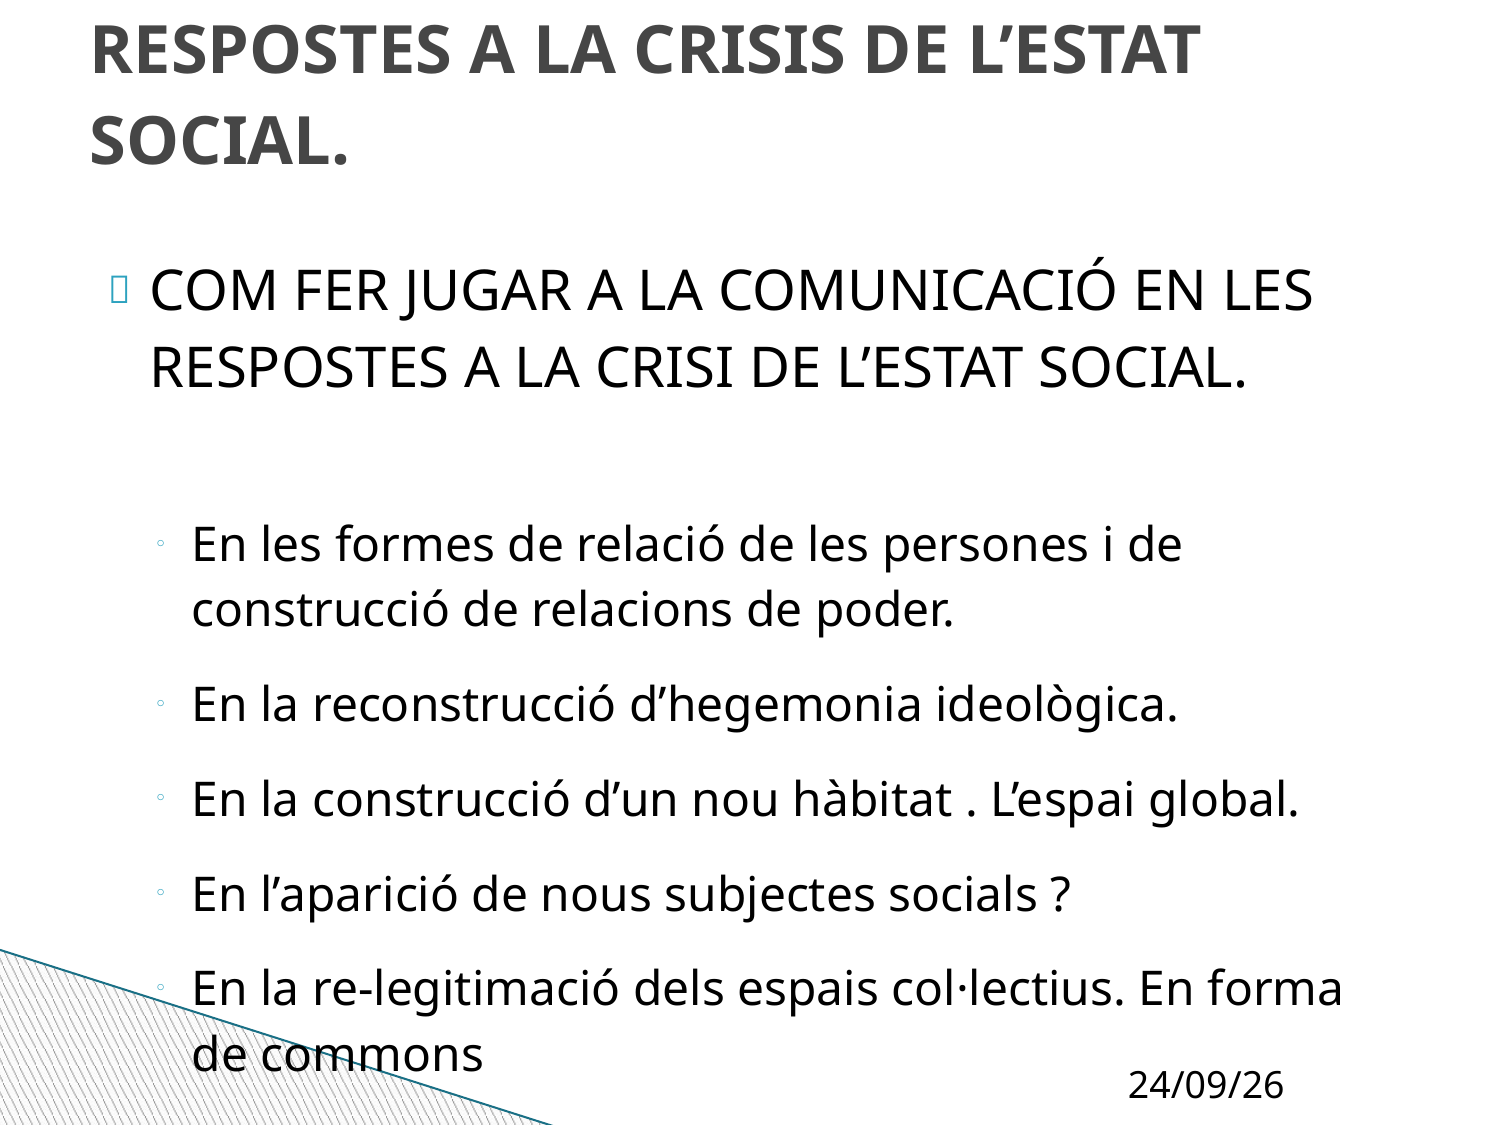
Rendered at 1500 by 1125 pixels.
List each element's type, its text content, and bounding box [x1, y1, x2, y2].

picture [290, 1048, 305, 1068]
list COM FER JUGAR A LA COMUNICACIÓ EN LES RESPOSTES A LA CRISI DE L’ESTAT SOCIAL. En les formes de relació de les persones i de construcció de relacions de poder. En la reconstrucció d’hegemonia ideològica. En la construcció d’un nou hàbitat . L’espai global. En l’aparició de nous subjectes socials ? En la re-legitimació dels espais col·lectius. En forma de commons [75, 243, 1425, 986]
title RESPOSTES A LA CRISIS DE L’ESTAT SOCIAL. [75, 45, 1425, 233]
picture [0, 952, 543, 1125]
